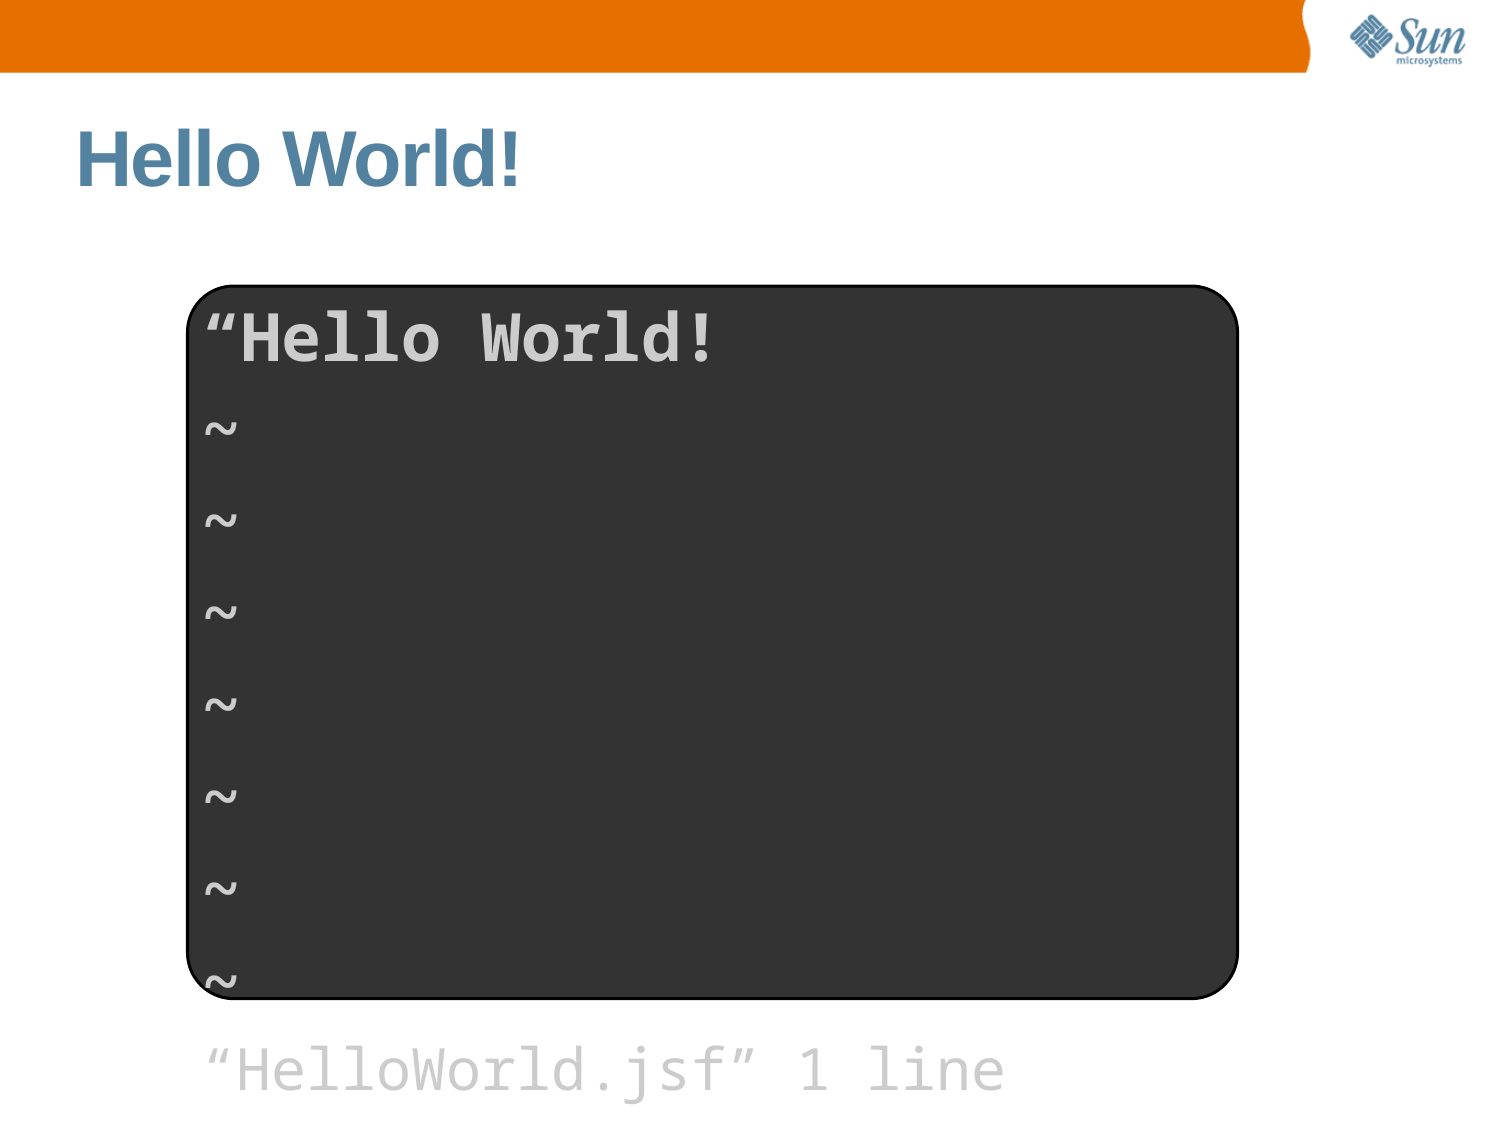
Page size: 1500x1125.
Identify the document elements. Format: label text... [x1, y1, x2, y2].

title Hello World! [75, 122, 1437, 227]
picture [0, 0, 1500, 75]
text_box “Hello World! ~ ~ ~ ~ ~ ~ ~ “HelloWorld.jsf” 1 line [187, 286, 1238, 999]
